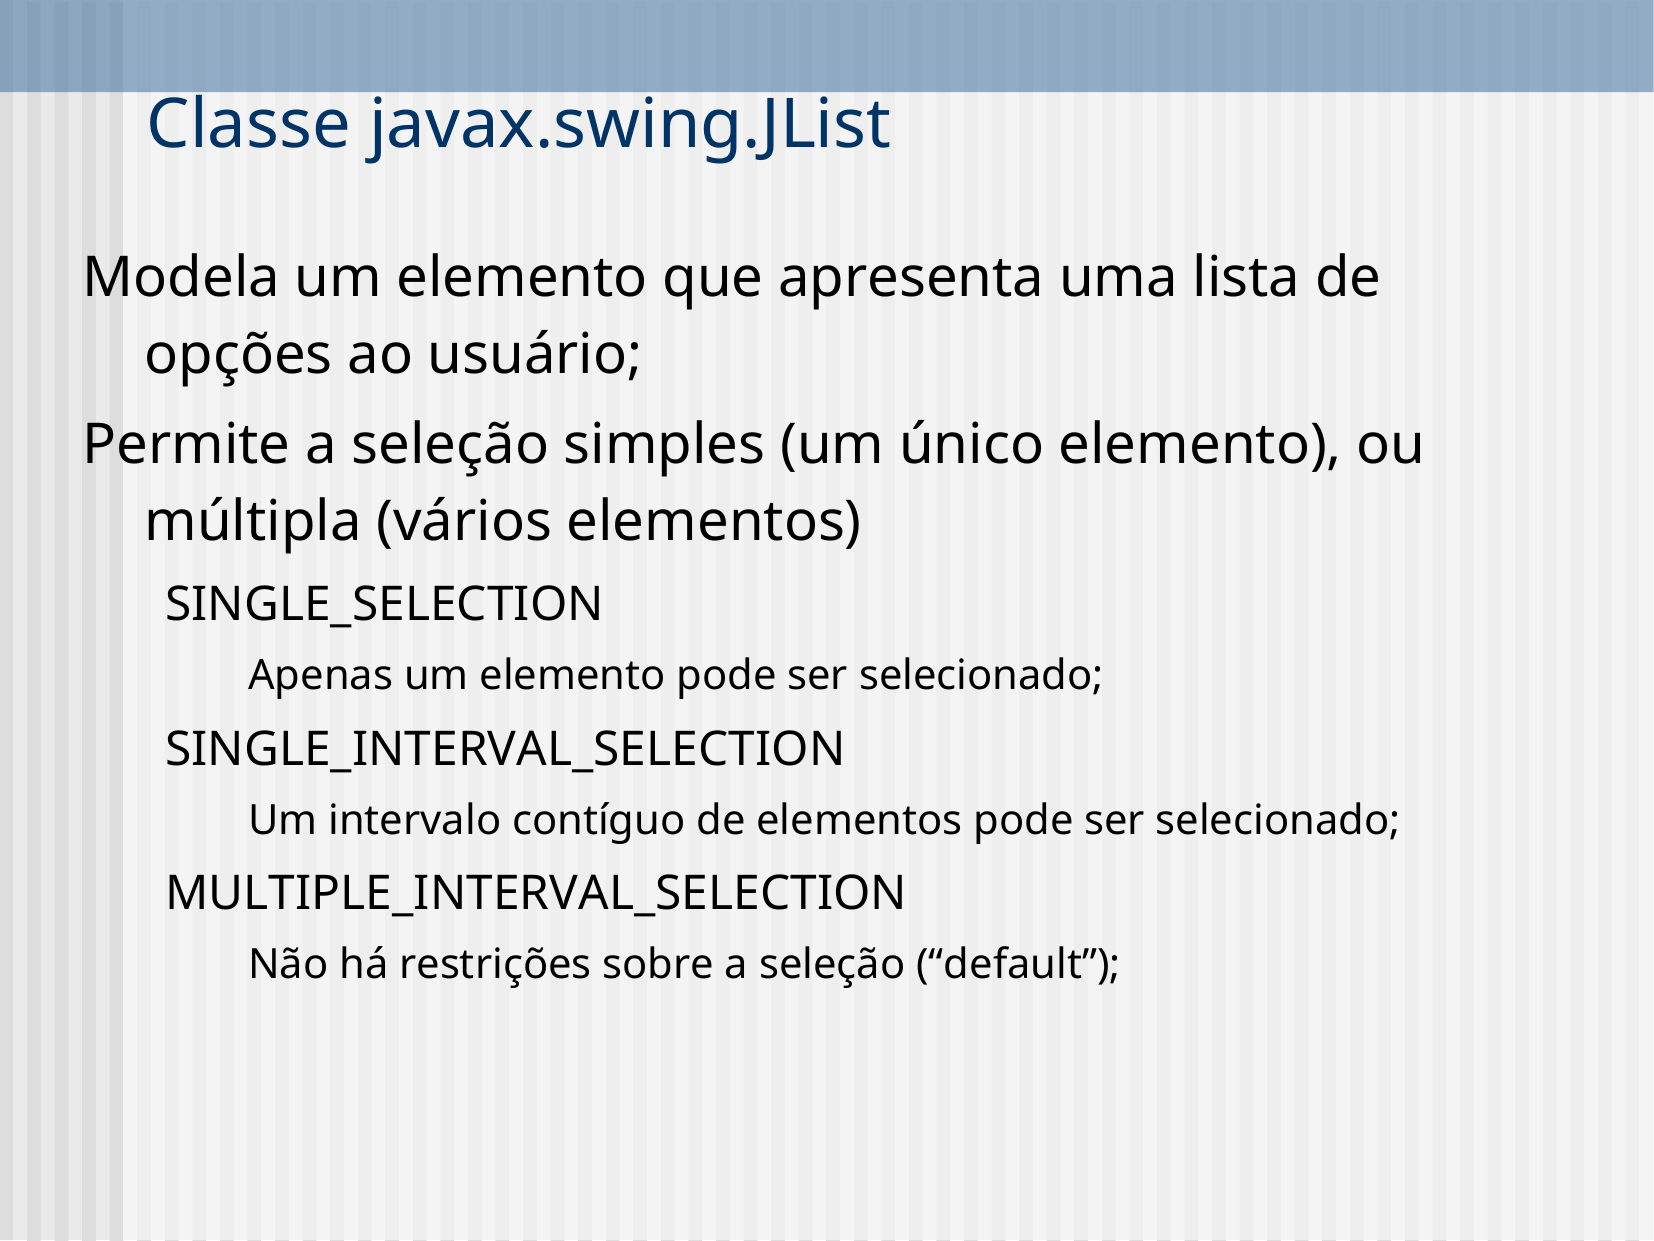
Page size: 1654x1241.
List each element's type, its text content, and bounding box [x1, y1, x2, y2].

title Classe javax.swing.JList [146, 36, 1536, 204]
list Modela um elemento que apresenta uma lista de opções ao usuário; Permite a seleção simples (um único elemento), ou múltipla (vários elementos) SINGLE_SELECTION Apenas um elemento pode ser selecionado; SINGLE_INTERVAL_SELECTION Um intervalo contíguo de elementos pode ser selecionado; MULTIPLE_INTERVAL_SELECTION Não há restrições sobre a seleção (“default”); [82, 236, 1571, 1094]
